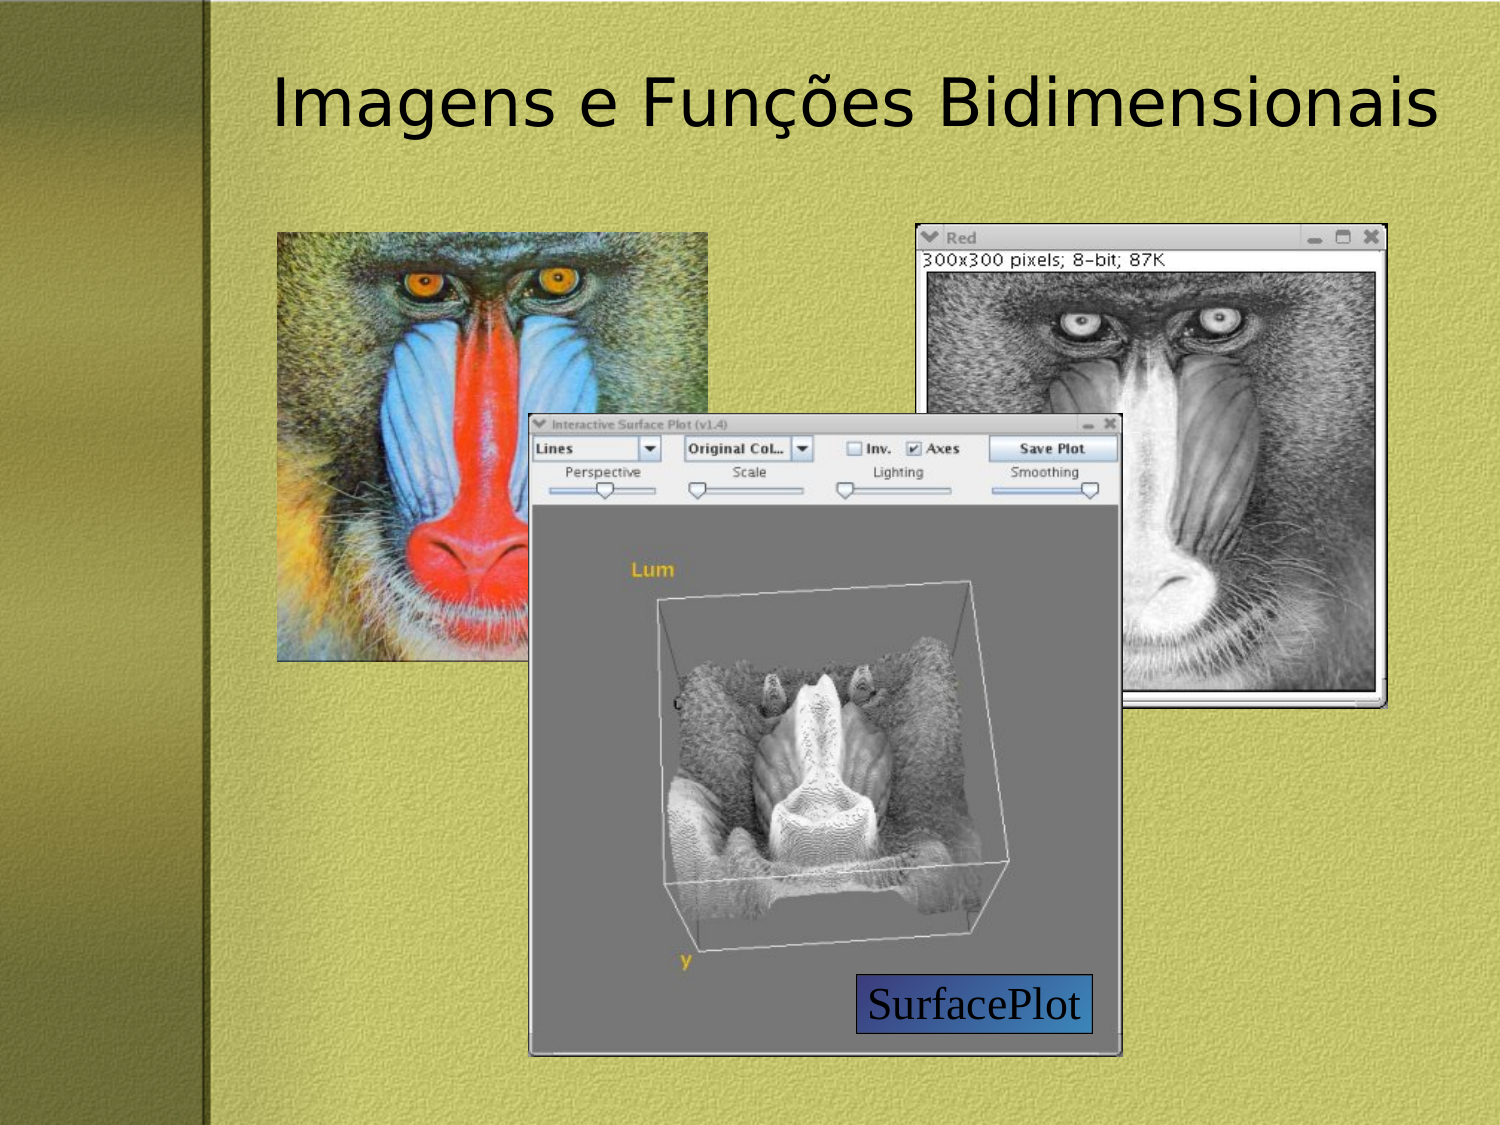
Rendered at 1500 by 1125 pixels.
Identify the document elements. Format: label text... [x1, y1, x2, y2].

text_box SurfacePlot [856, 974, 1093, 1034]
title Imagens e Funções Bidimensionais [206, 9, 1500, 198]
picture [0, 0, 1500, 1125]
